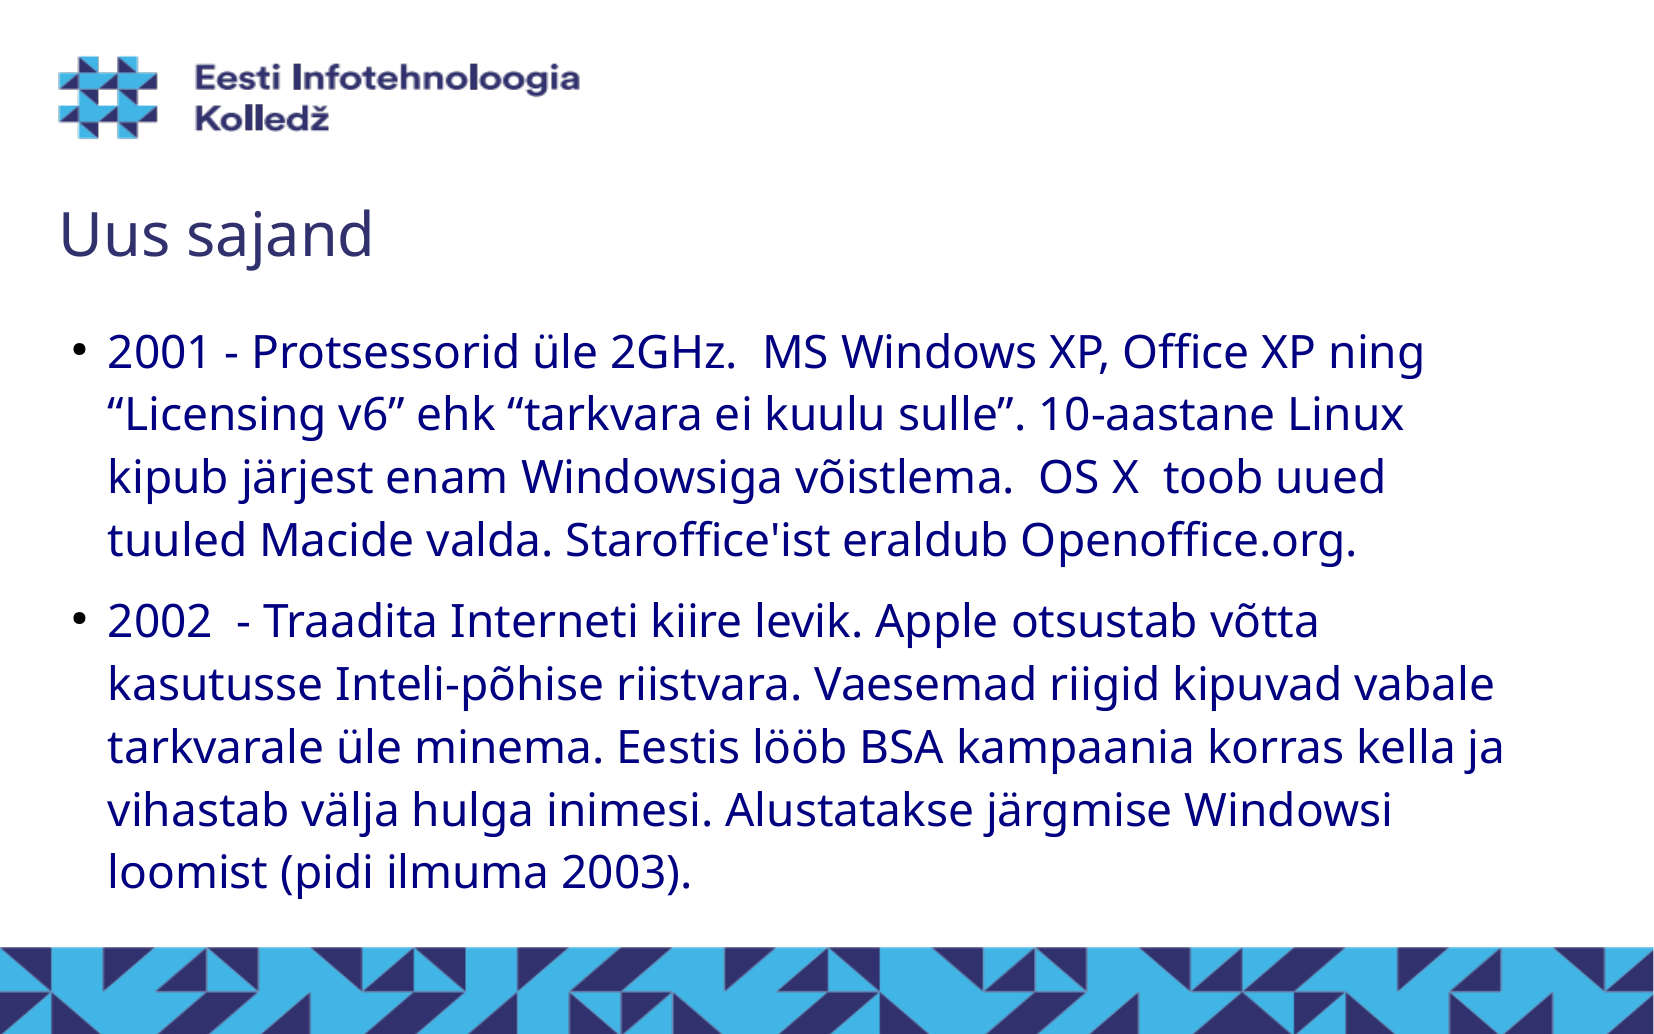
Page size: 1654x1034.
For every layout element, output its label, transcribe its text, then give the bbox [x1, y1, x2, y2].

list 2001 - Protsessorid üle 2GHz. MS Windows XP, Office XP ning “Licensing v6” ehk “tarkvara ei kuulu sulle”. 10-aastane Linux kipub järjest enam Windowsiga võistlema. OS X toob uued tuuled Macide valda. Staroffice'ist eraldub Openoffice.org. 2002 - Traadita Interneti kiire levik. Apple otsustab võtta kasutusse Inteli-põhise riistvara. Vaesemad riigid kipuvad vabale tarkvarale üle minema. Eestis lööb BSA kampaania korras kella ja vihastab välja hulga inimesi. Alustatakse järgmise Windowsi loomist (pidi ilmuma 2003). [59, 318, 1536, 910]
title Uus sajand [59, 158, 1489, 308]
